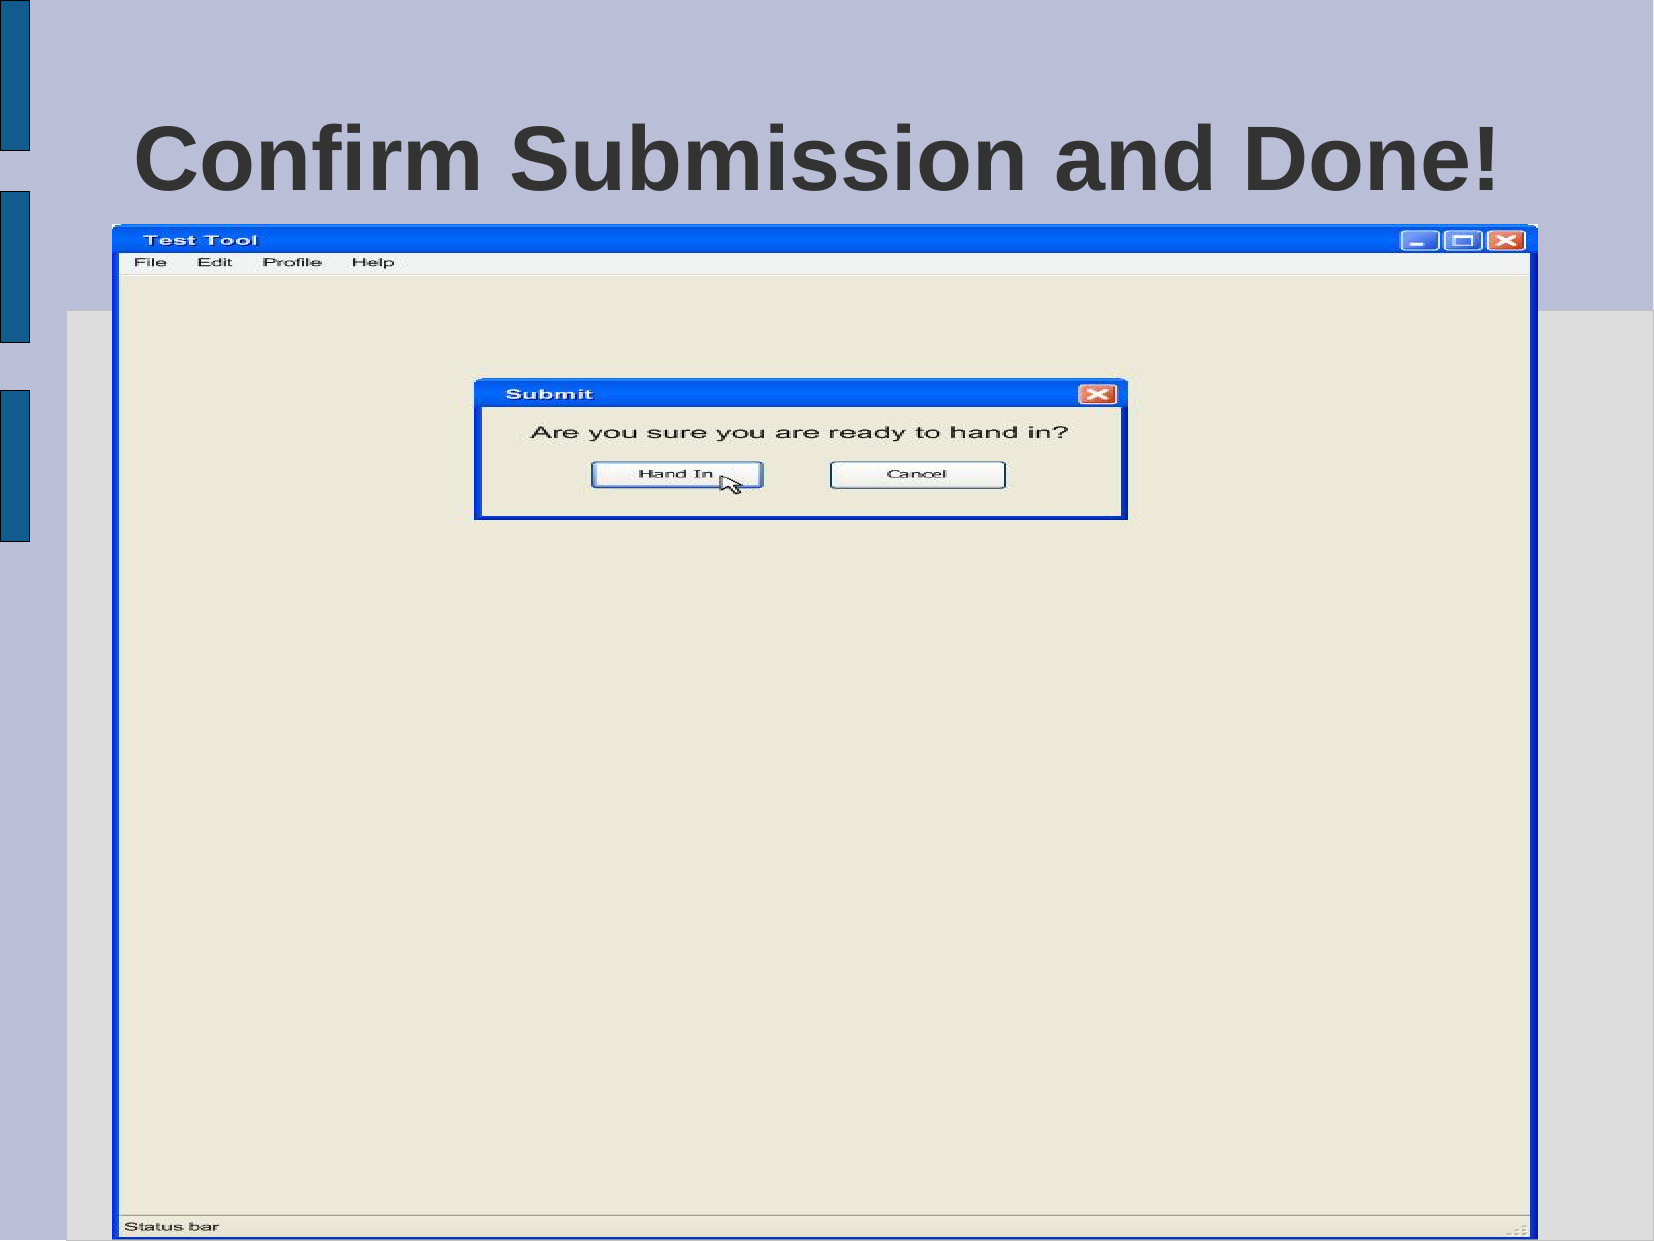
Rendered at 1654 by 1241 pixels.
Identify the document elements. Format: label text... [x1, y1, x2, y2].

title Confirm Submission and Done! [112, 55, 1525, 224]
picture [112, 224, 1538, 1240]
